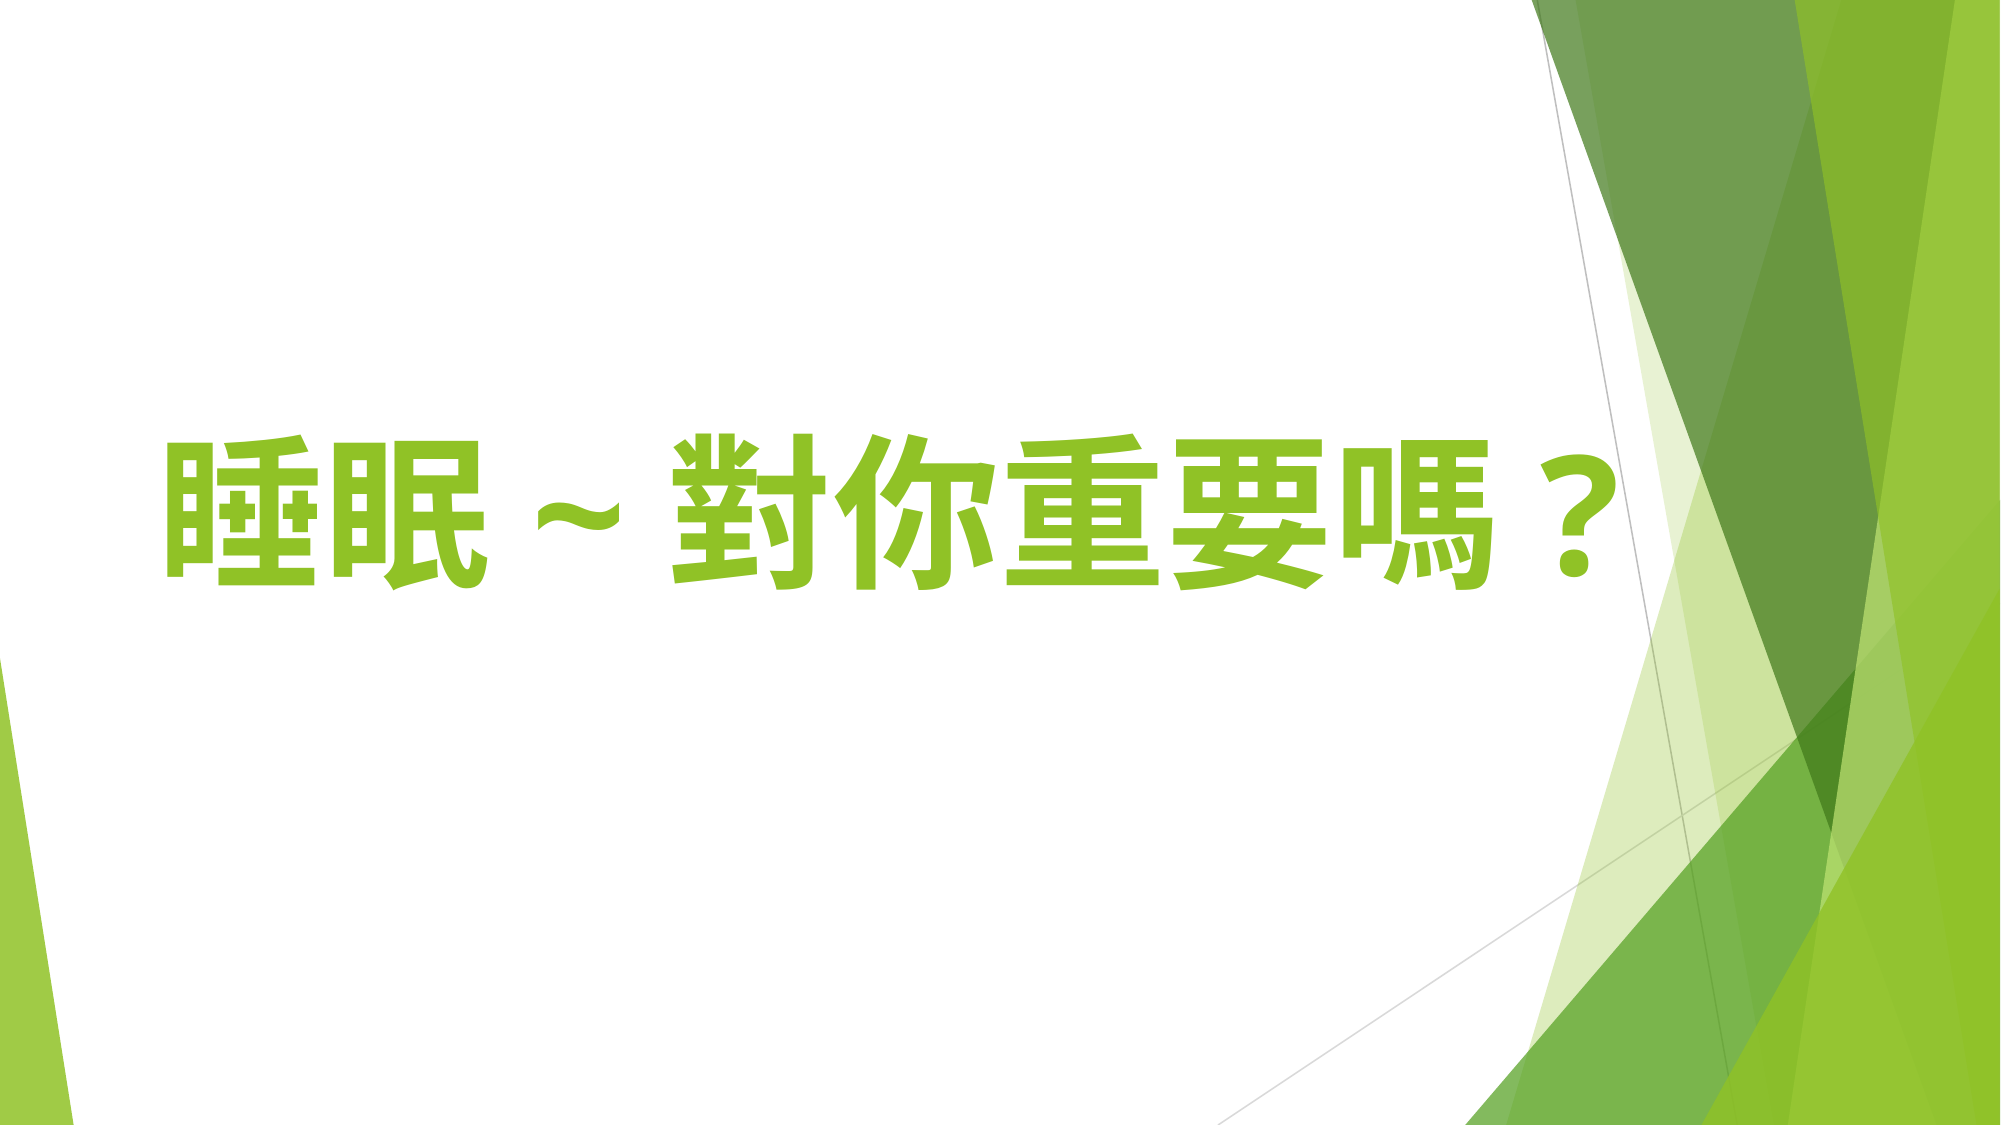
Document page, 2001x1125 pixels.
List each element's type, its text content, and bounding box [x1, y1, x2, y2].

title 睡眠~對你重要嗎? [142, 401, 1553, 619]
